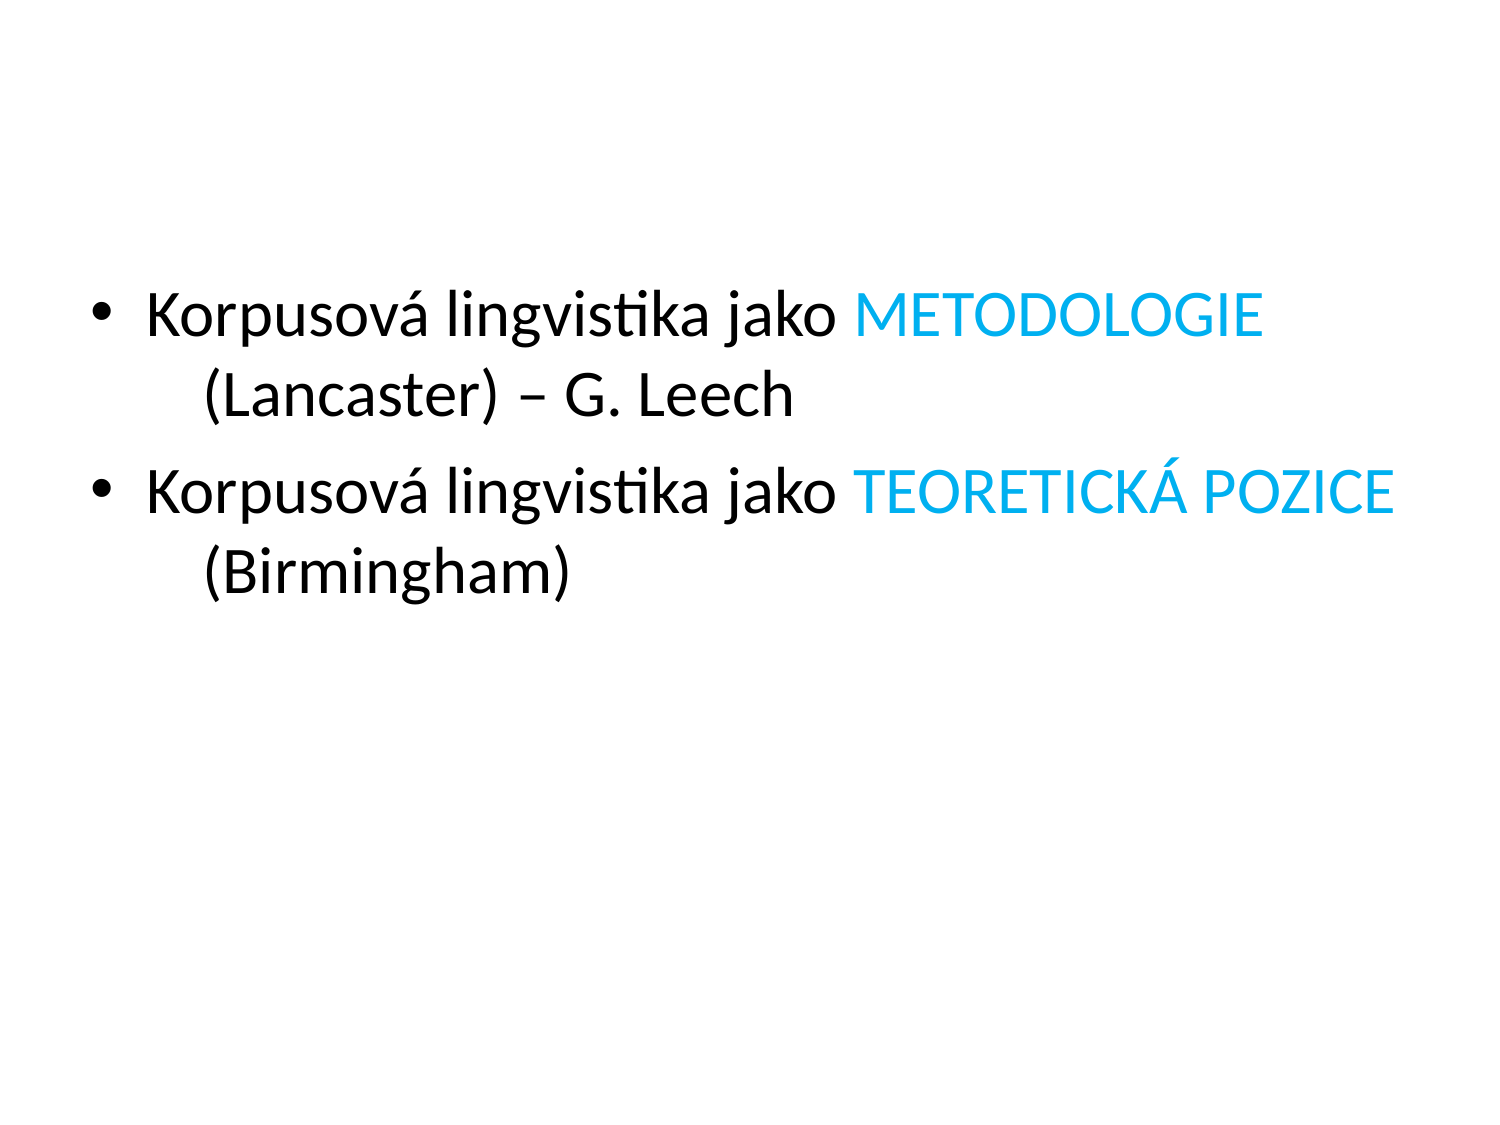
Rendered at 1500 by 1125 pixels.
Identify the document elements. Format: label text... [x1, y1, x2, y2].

list Korpusová lingvistika jako METODOLOGIE (Lancaster) – G. Leech Korpusová lingvistika jako TEORETICKÁ POZICE (Birmingham) [75, 262, 1426, 1005]
